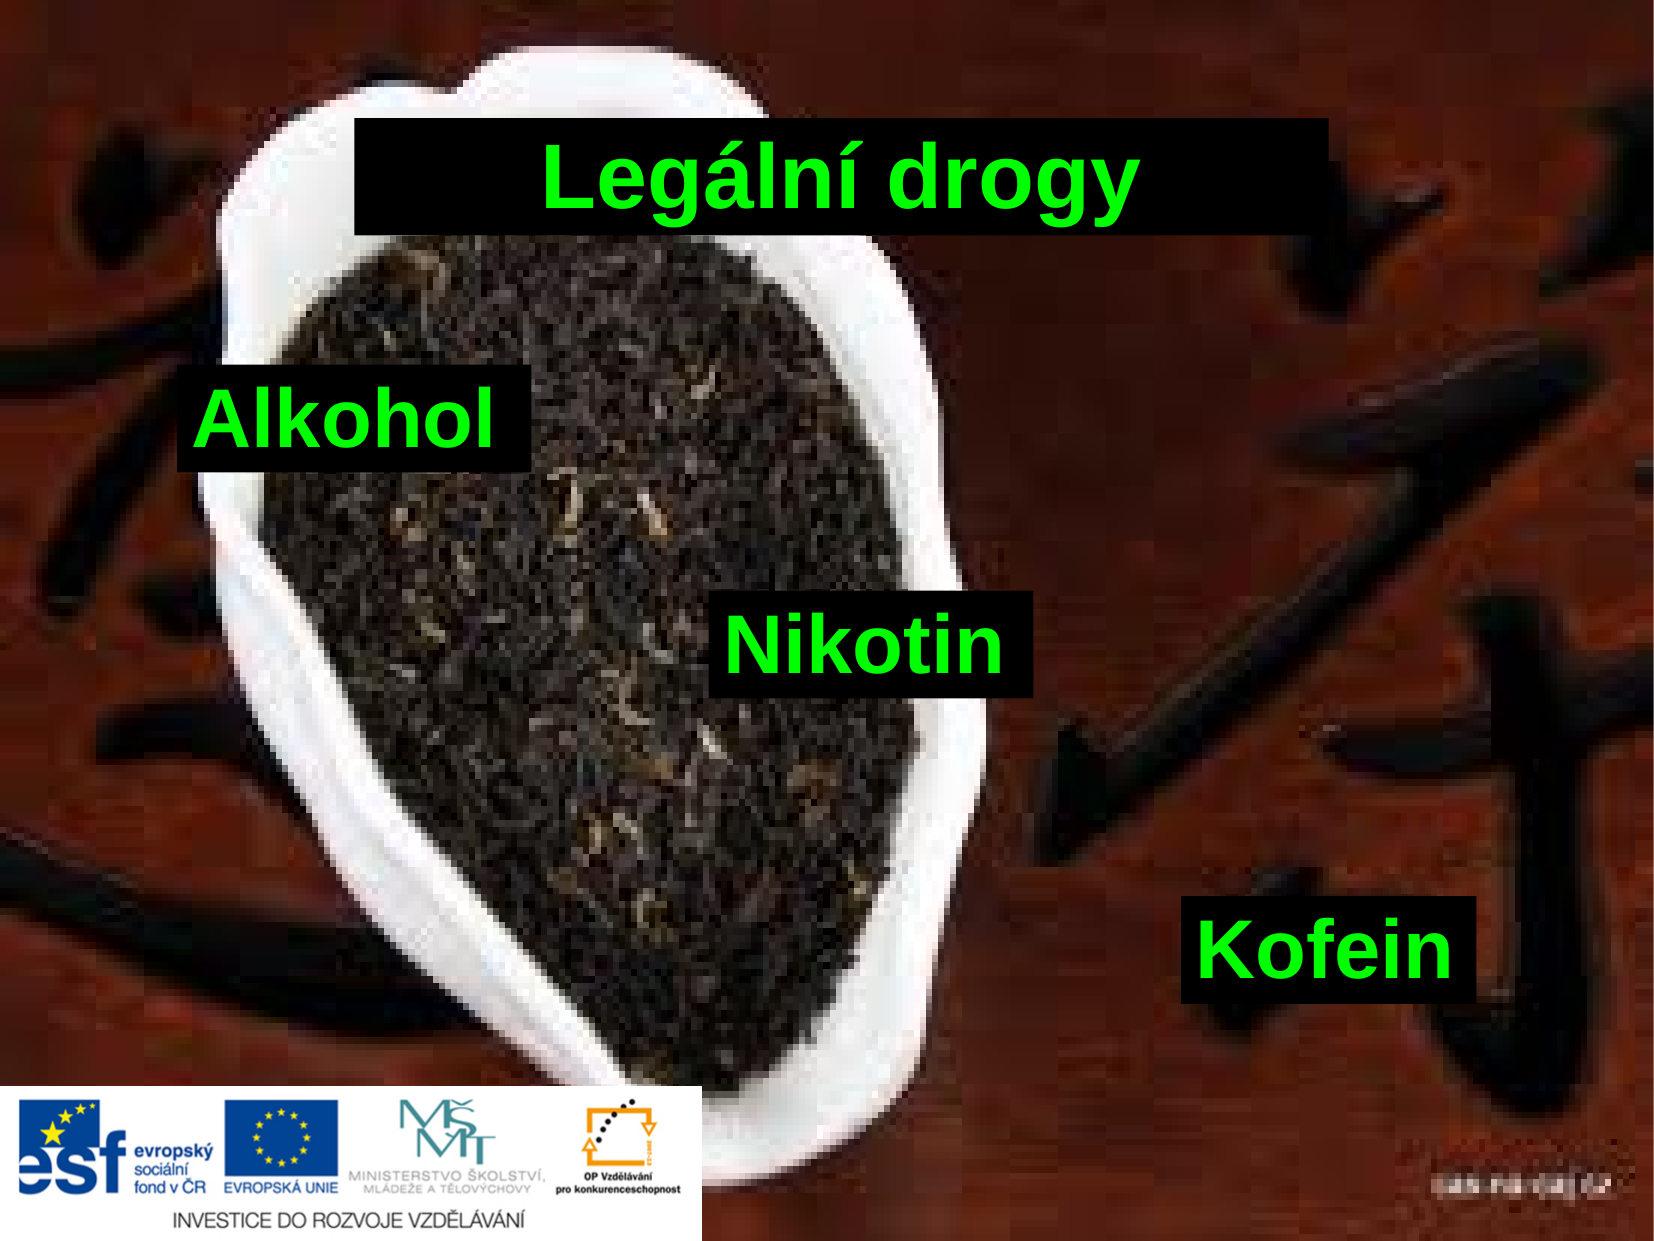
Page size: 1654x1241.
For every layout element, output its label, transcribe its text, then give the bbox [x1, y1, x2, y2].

text_box Nikotin [708, 590, 1034, 699]
text_box Kofein [1181, 896, 1477, 1004]
picture [0, 1086, 702, 1241]
text_box Alkohol [177, 364, 532, 473]
text_box Legální drogy [354, 118, 1329, 236]
